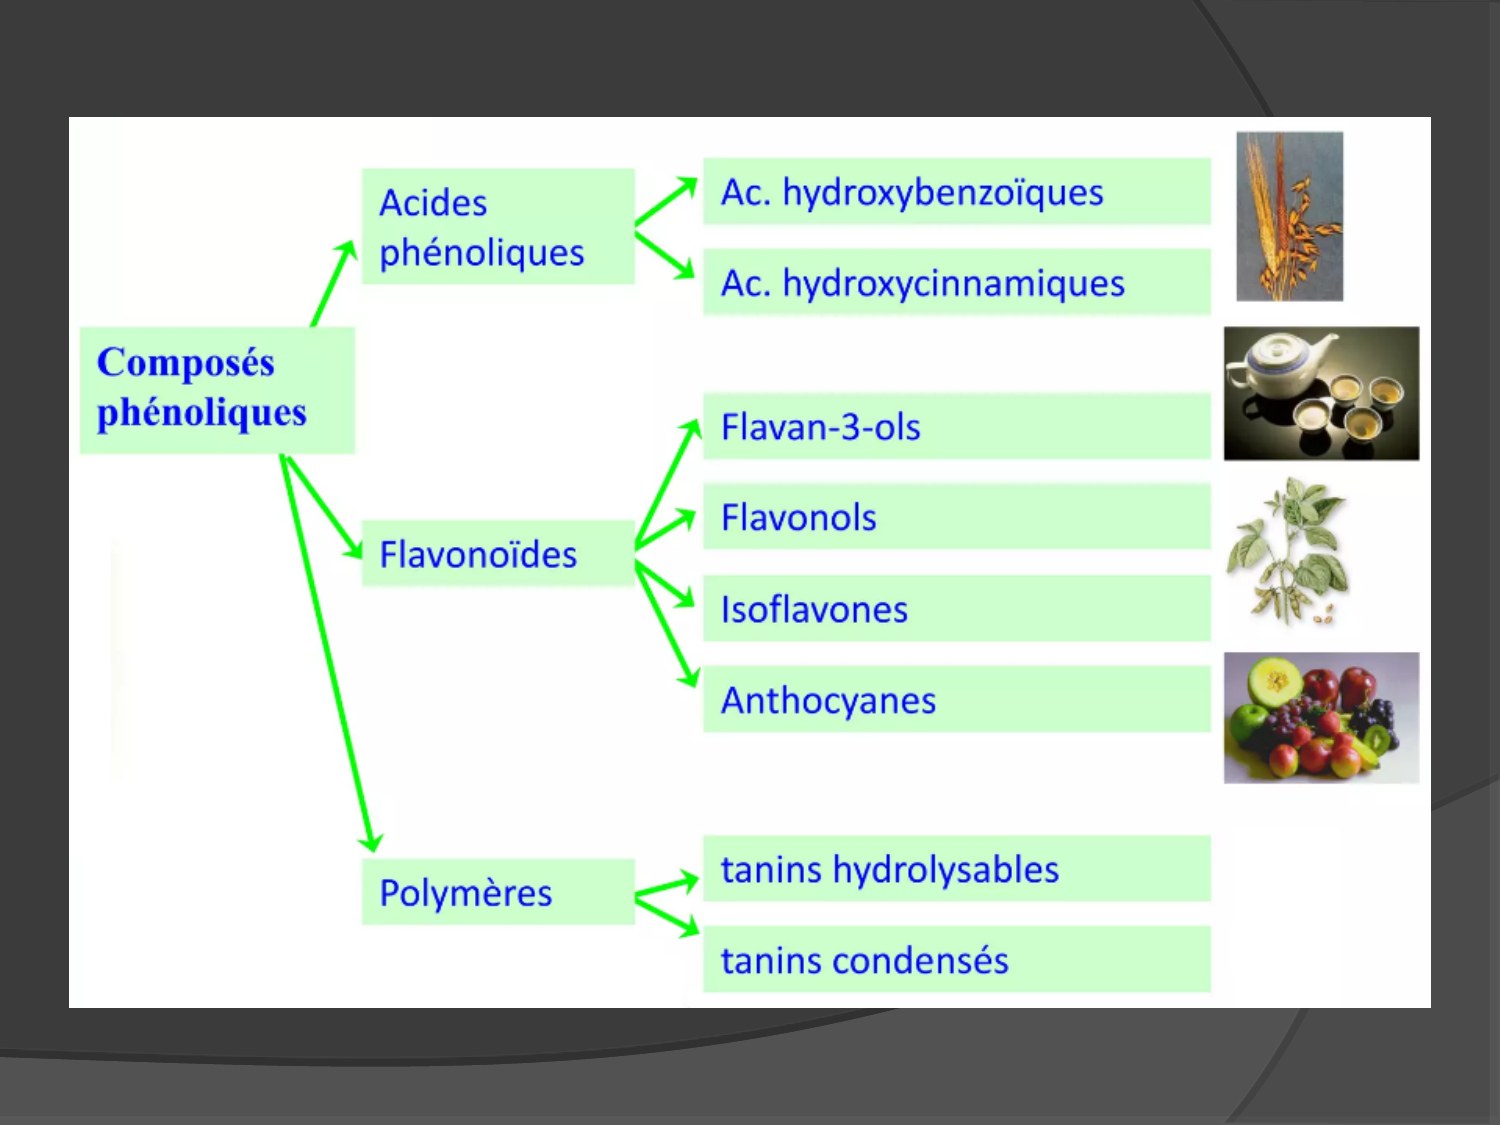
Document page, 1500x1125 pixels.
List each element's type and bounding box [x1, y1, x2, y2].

picture [69, 117, 1431, 1008]
